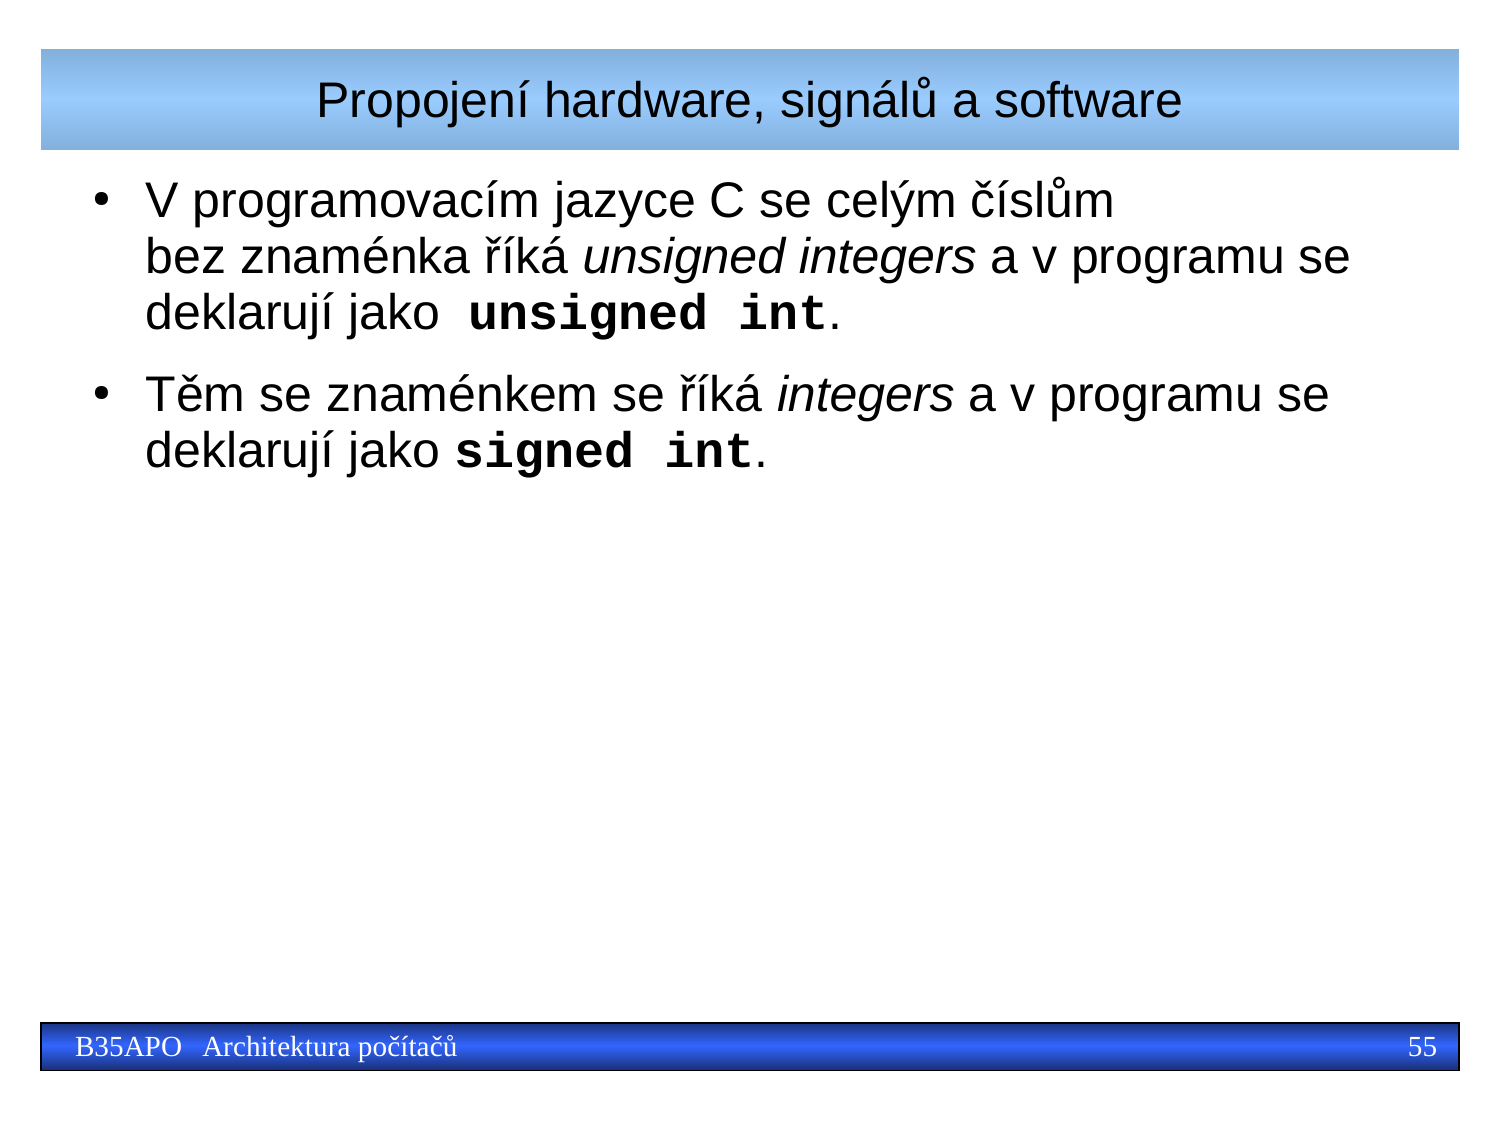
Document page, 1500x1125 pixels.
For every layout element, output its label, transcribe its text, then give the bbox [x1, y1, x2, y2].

title Propojení hardware, signálů a software [41, 49, 1459, 150]
list V programovacím jazyce C se celým číslům bez znaménka říká unsigned integers a v programu se deklarují jako unsigned int. Těm se znaménkem se říká integers a v programu se deklarují jako signed int. [75, 172, 1426, 916]
